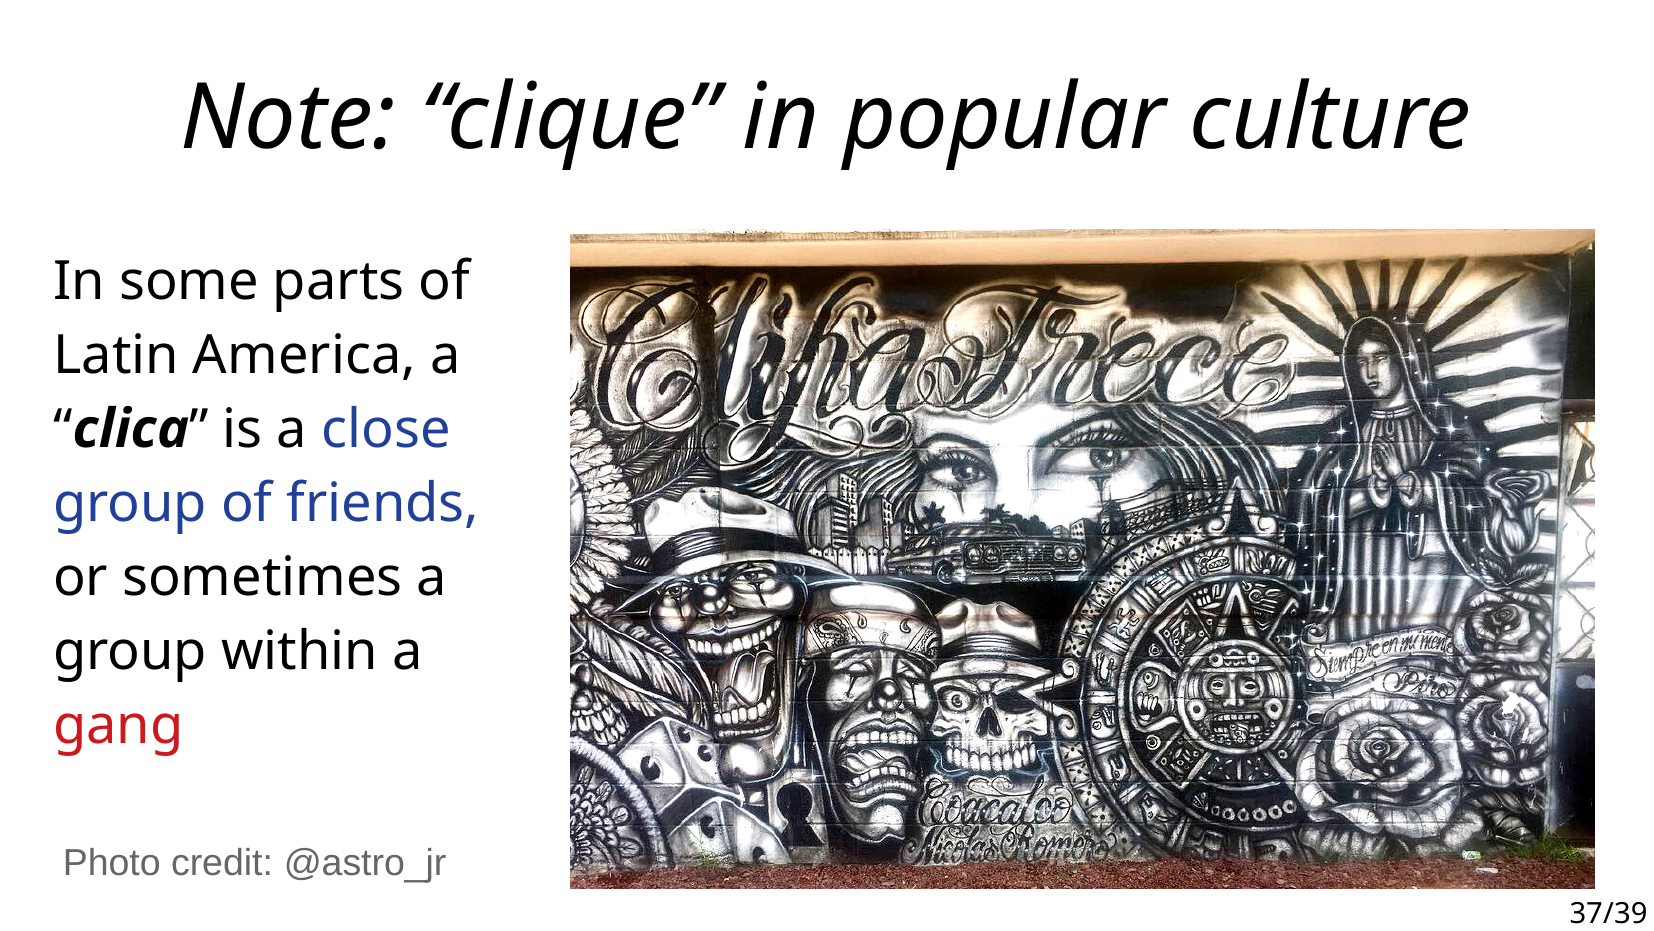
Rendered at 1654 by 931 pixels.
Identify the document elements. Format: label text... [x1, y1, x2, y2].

text_box Photo credit: @astro_jr [48, 833, 544, 891]
picture [570, 229, 1595, 889]
list In some parts of Latin America, a “clica” is a close group of friends, or sometimes a group within a gang [53, 241, 541, 833]
title Note: “clique” in popular culture [0, 1, 1654, 226]
